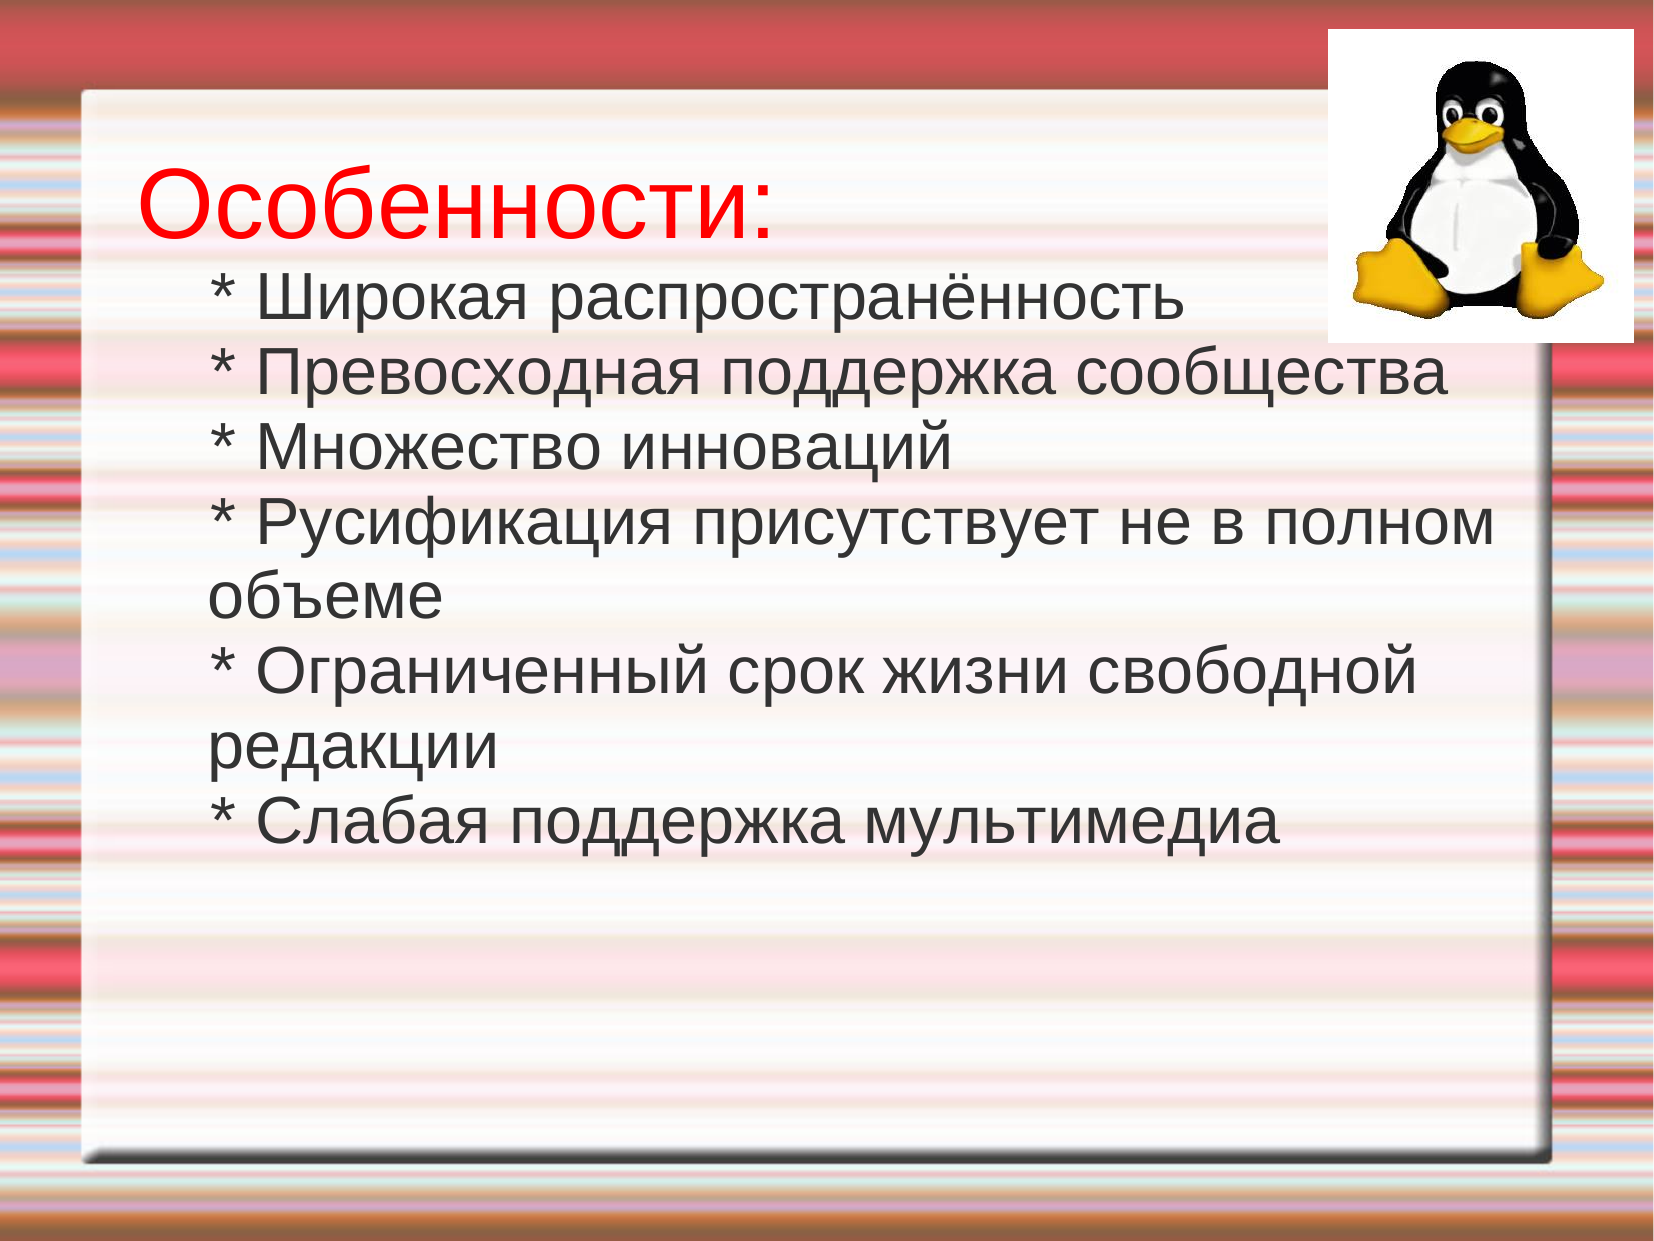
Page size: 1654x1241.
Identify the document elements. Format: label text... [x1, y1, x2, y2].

picture [0, 0, 1654, 1241]
list Особенности: * Широкая распространённость * Превосходная поддержка сообщества * Множество инноваций * Русификация присутствует не в полном объеме * Ограниченный срок жизни свободной редакции * Cлабая поддержка мультимедиа [124, 147, 1506, 933]
